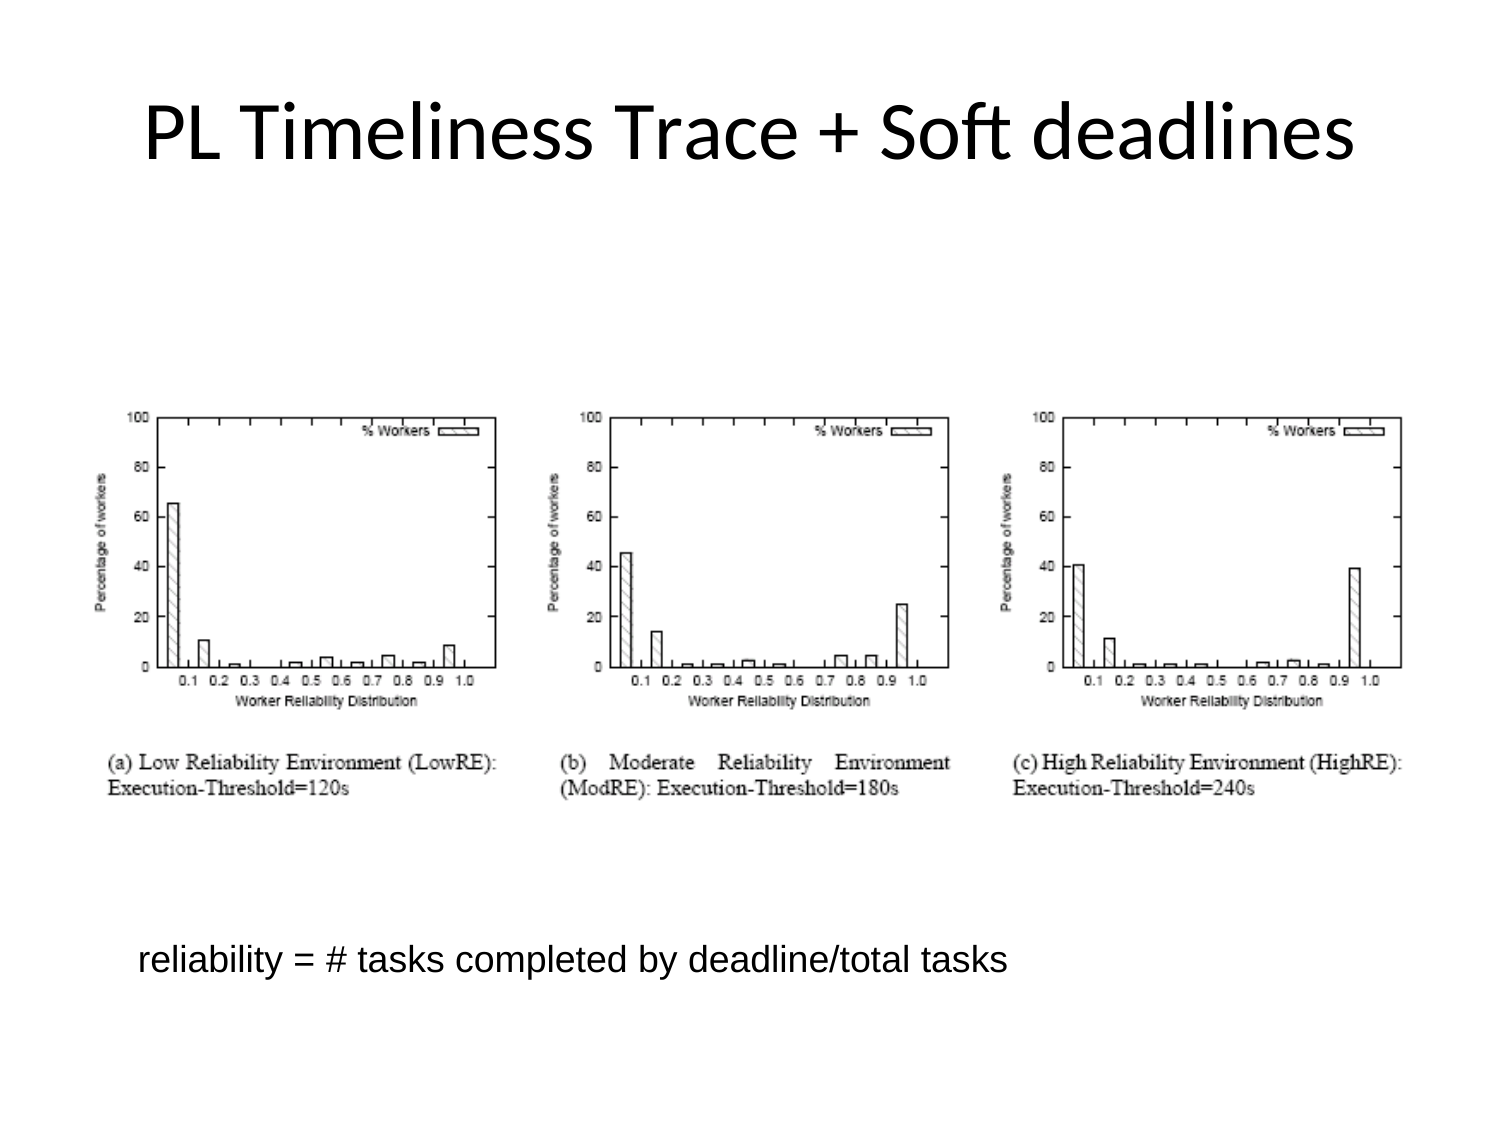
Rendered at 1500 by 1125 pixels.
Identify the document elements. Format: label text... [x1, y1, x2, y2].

text_box reliability = # tasks completed by deadline/total tasks [123, 931, 1024, 989]
picture [37, 337, 1450, 820]
title PL Timeliness Trace + Soft deadlines [75, 45, 1426, 233]
